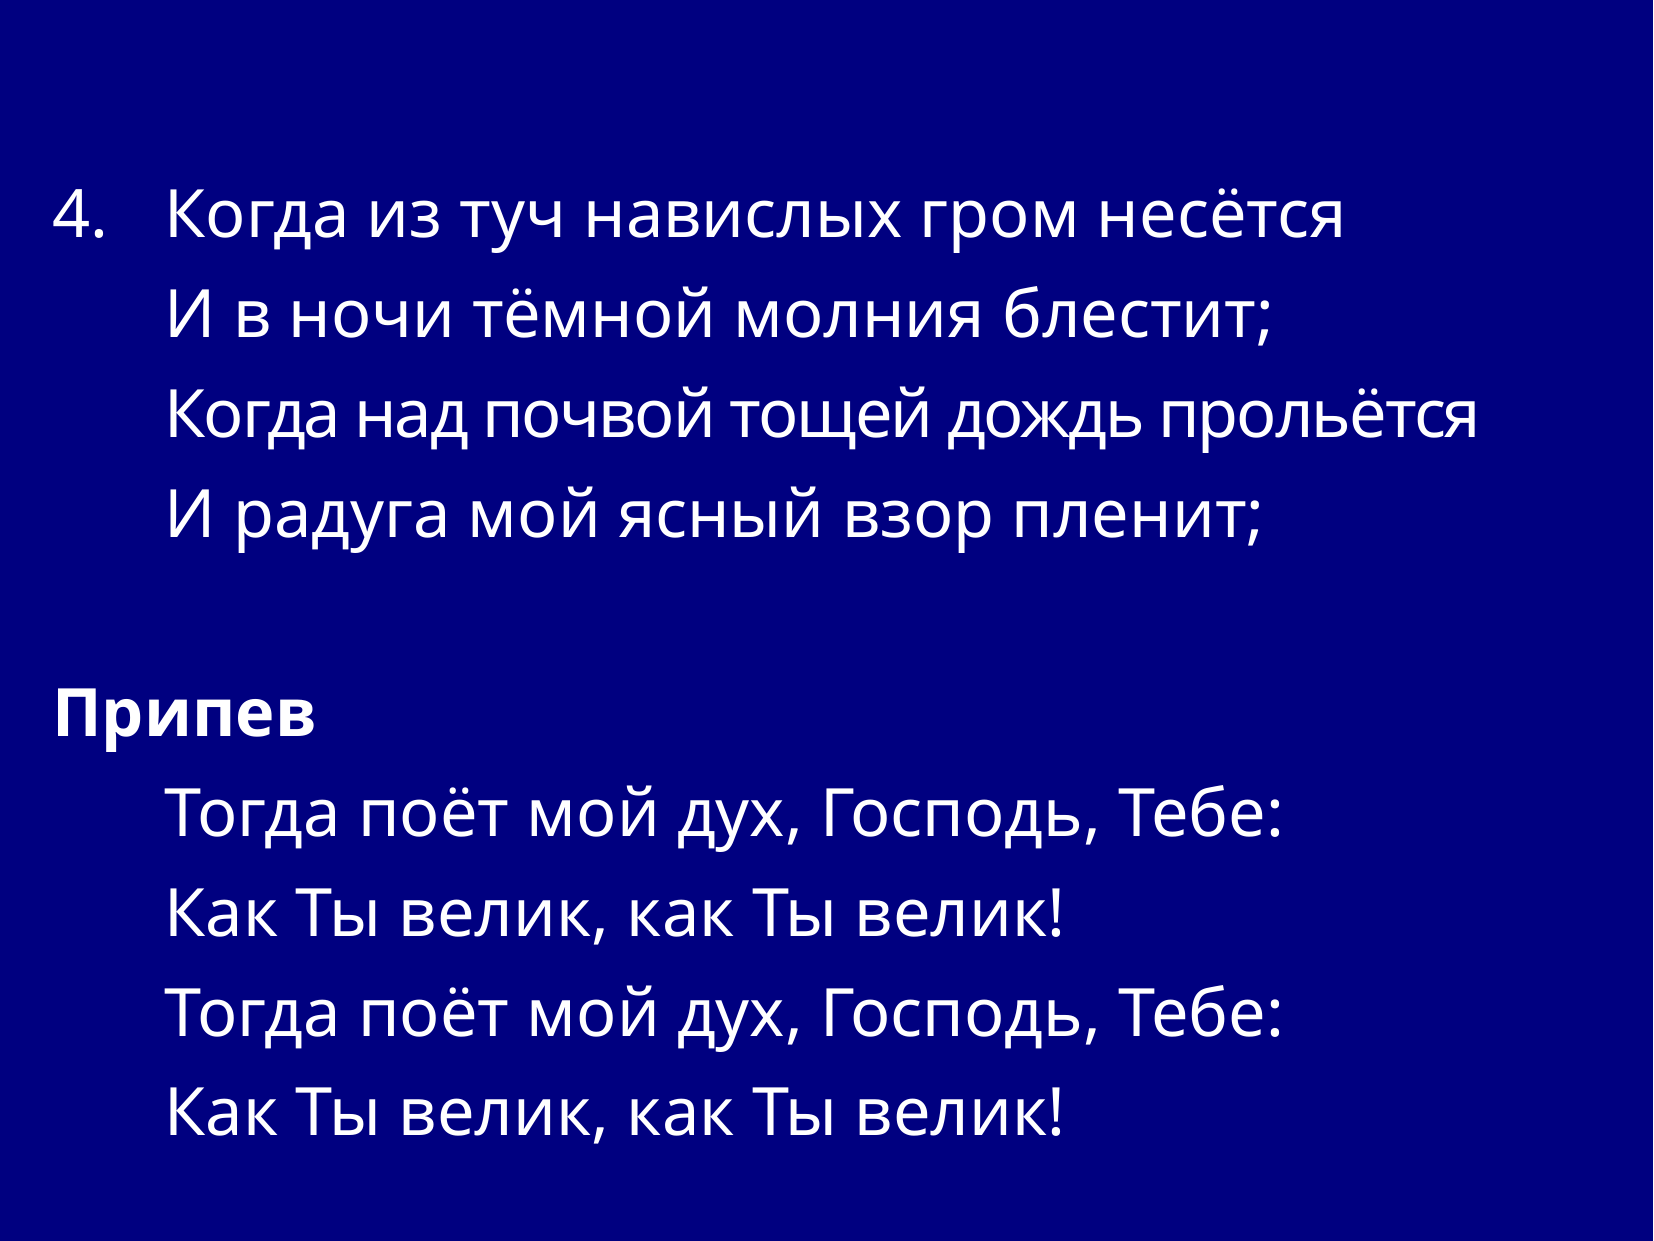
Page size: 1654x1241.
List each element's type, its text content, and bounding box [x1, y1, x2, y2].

text_box 4. Когда из туч навислых гром несётся И в ночи тёмной молния блестит; Когда над почвой тощей дождь прольётся И радуга мой ясный взор пленит; Припев Тогда поёт мой дух, Господь, Тебе: Как Ты велик, как Ты велик! Тогда поёт мой дух, Господь, Тебе: Как Ты велик, как Ты велик! [37, 150, 1653, 1163]
